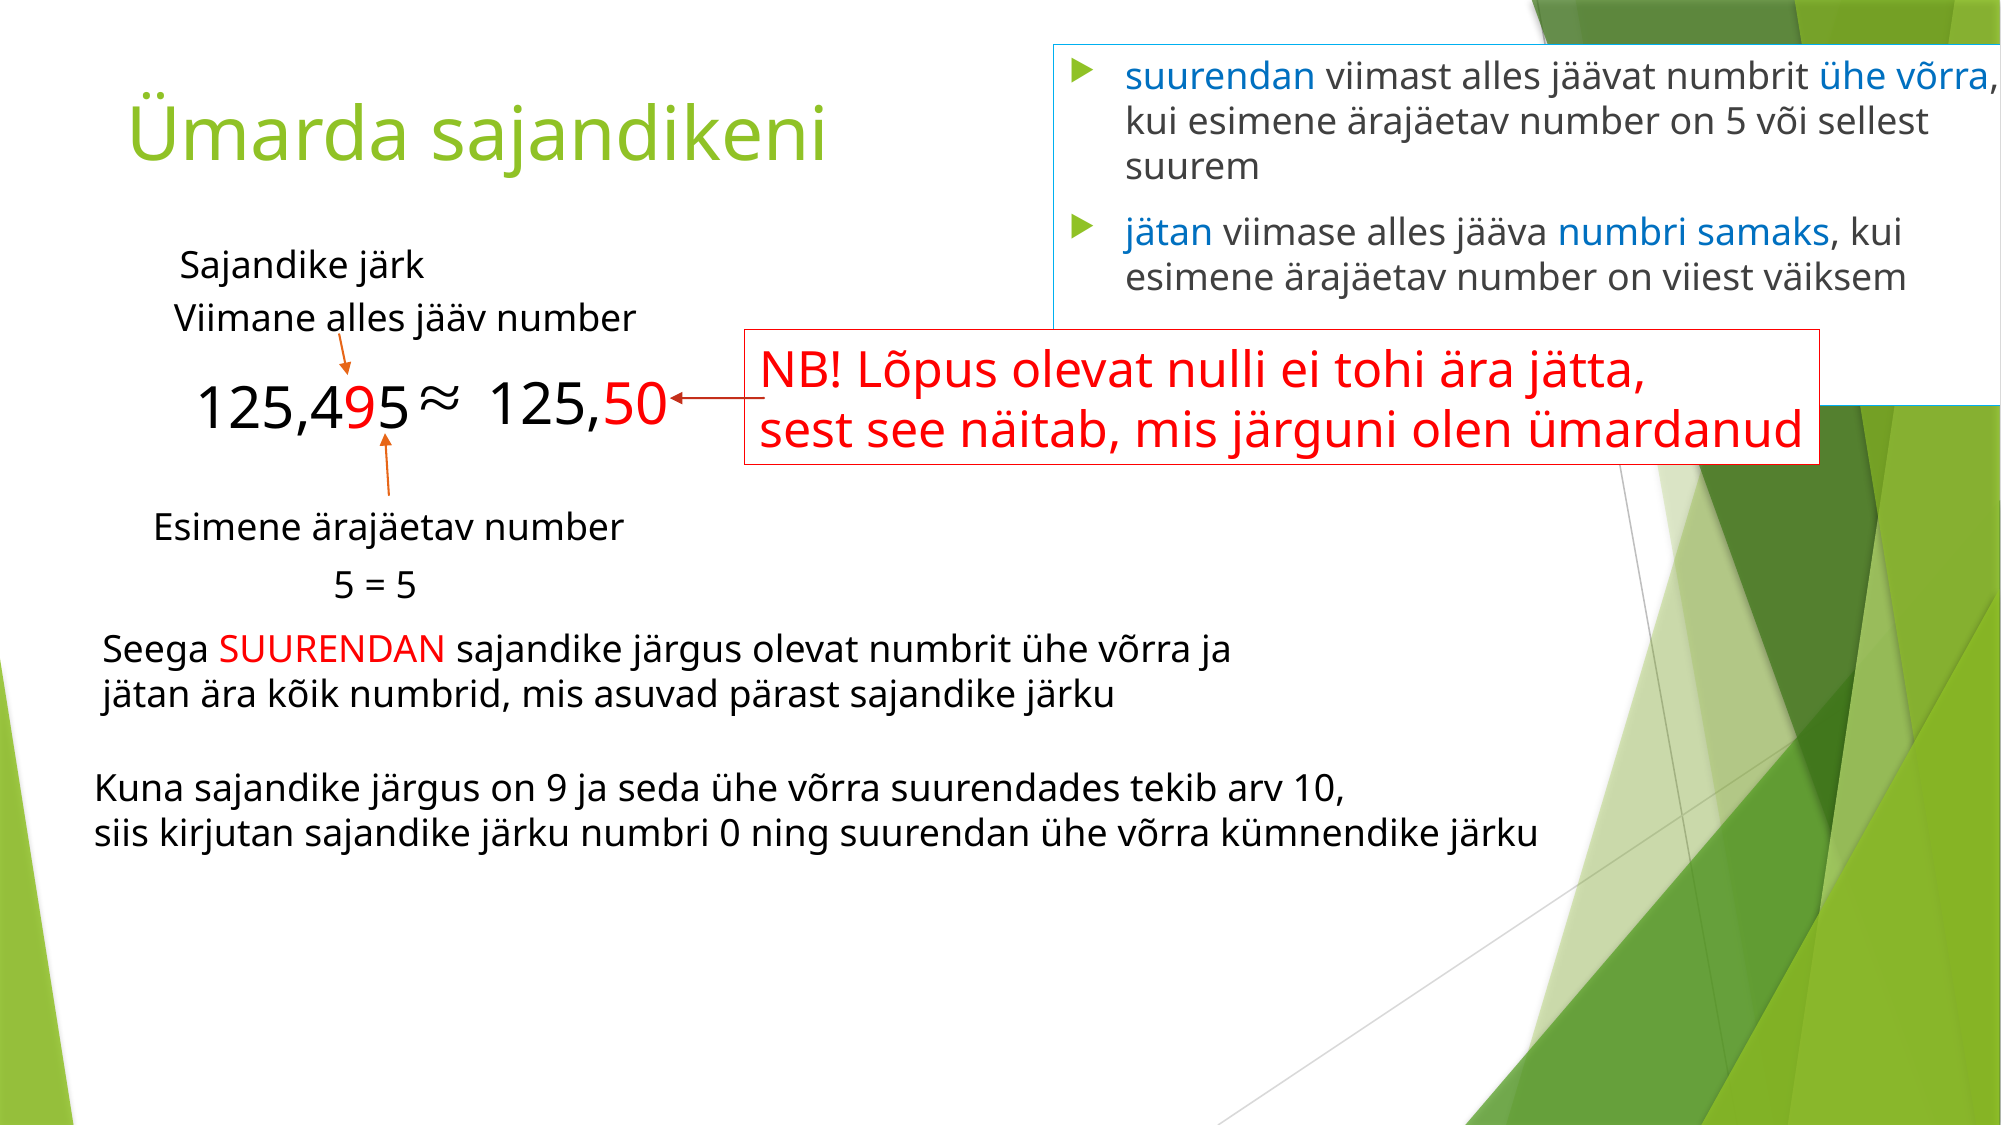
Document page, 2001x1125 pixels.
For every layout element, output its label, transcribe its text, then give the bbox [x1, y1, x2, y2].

text_box NB! Lõpus olevat nulli ei tohi ära jätta, sest see näitab, mis järguni olen ümardanud [744, 329, 1820, 465]
chart [409, 362, 471, 434]
title Ümarda sajandikeni [111, 77, 1053, 295]
text_box Seega SUURENDAN sajandike järgus olevat numbrit ühe võrra ja jätan ära kõik numbrid, mis asuvad pärast sajandike järku [87, 617, 1248, 723]
list suurendan viimast alles jäävat numbrit ühe võrra, kui esimene ärajäetav number on 5 või sellest suurem jätan viimase alles jääva numbri samaks, kui esimene ärajäetav number on viiest väiksem [1053, 44, 2000, 406]
text_box 125,50 [472, 358, 732, 444]
text_box Viimane alles jääv number [159, 286, 653, 347]
text_box Kuna sajandike järgus on 9 ja seda ühe võrra suurendades tekib arv 10, siis kirjutan sajandike järku numbri 0 ning suurendan ühe võrra kümnendike järku [78, 756, 1556, 862]
text_box 5 = 5 [318, 553, 433, 614]
text_box Sajandike järk [164, 233, 440, 286]
text_box Esimene ärajäetav number [138, 495, 640, 556]
text_box 125,495 [180, 362, 440, 448]
